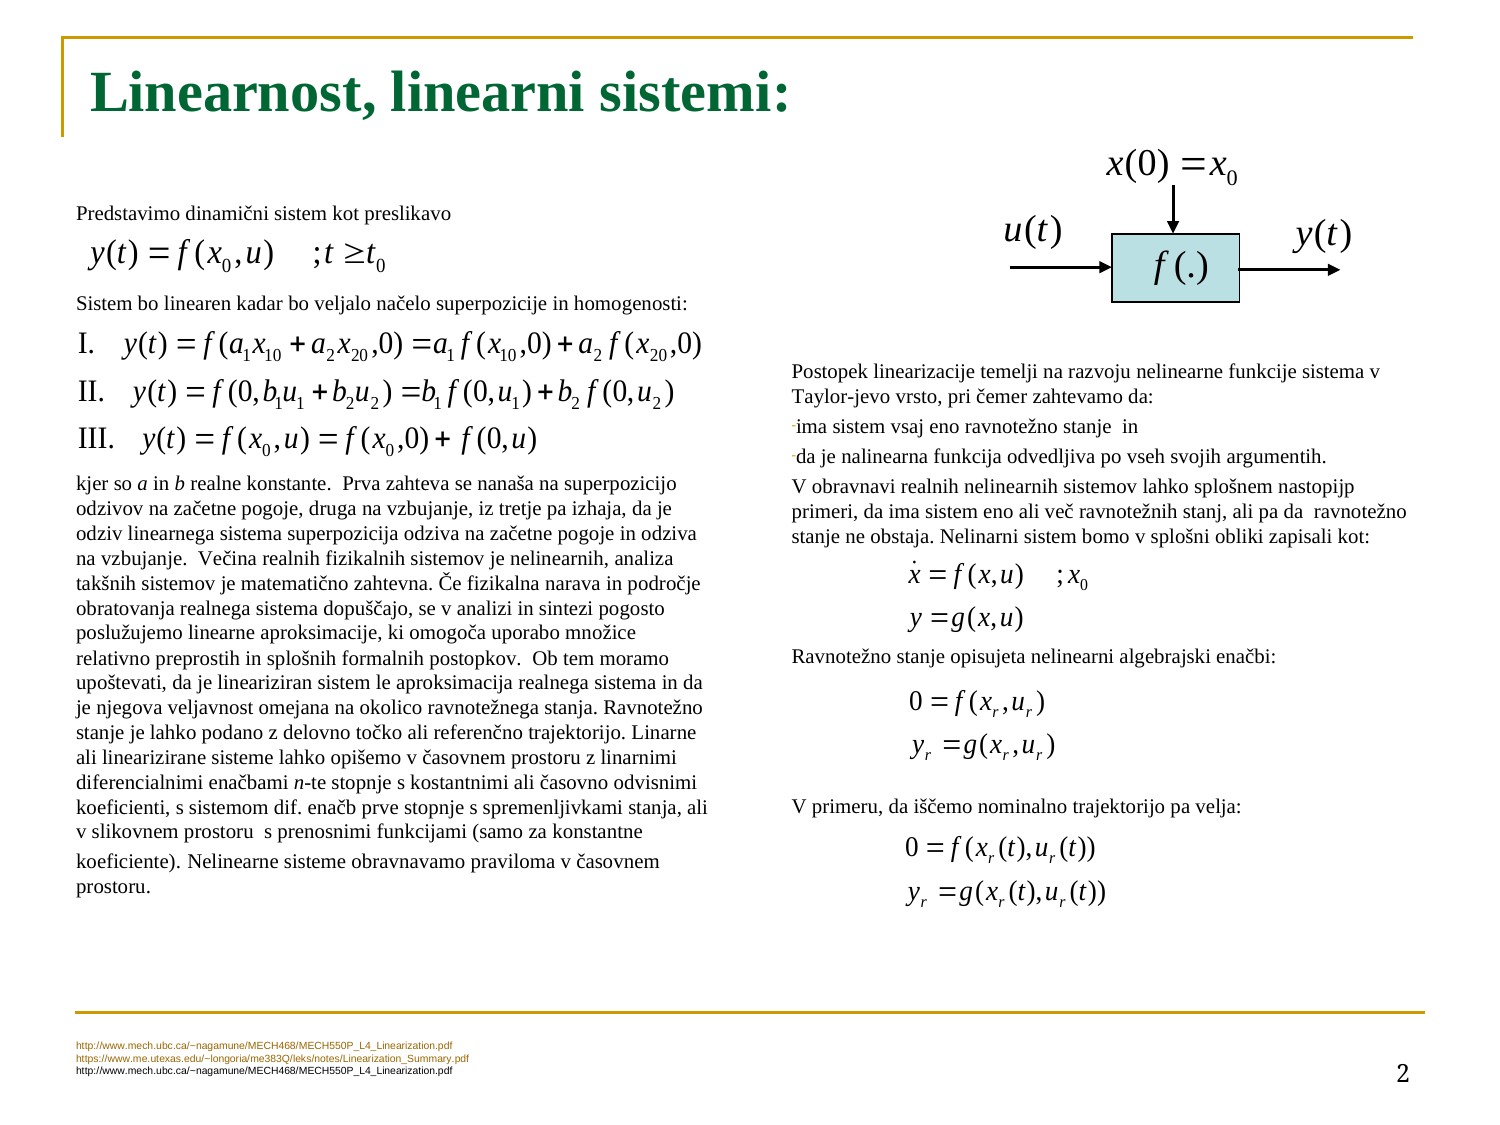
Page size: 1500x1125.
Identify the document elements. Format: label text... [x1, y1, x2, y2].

text_box <number> [1074, 1024, 1426, 1100]
chart [901, 828, 1135, 915]
list Predstavimo dinamični sistem kot preslikavo Sistem bo linearen kadar bo veljalo načelo superpozicije in homogenosti: kjer so a in b realne konstante. Prva zahteva se nanaša na superpozicijo odzivov na začetne pogoje, druga na vzbujanje, iz tretje pa izhaja, da je odziv linearnega sistema superpozicija odziva na začetne pogoje in odziva na vzbujanje. Večina realnih fizikalnih sistemov je nelinearnih, analiza takšnih sistemov je matematično zahtevna. Če fizikalna narava in področje obratovanja realnega sistema dopuščajo, se v analizi in sintezi pogosto poslužujemo linearne aproksimacije, ki omogoča uporabo množice relativno preprostih in splošnih formalnih postopkov. Ob tem moramo upoštevati, da je lineariziran sistem le aproksimacija realnega sistema in da je njegova veljavnost omejana na okolico ravnotežnega stanja. Ravnotežno stanje je lahko podano z delovno točko ali referenčno trajektorijo. Linarne ali linearizirane sisteme lahko opišemo v časovnem prostoru z linarnimi diferencialnimi enačbami n-te stopnje s kostantnimi ali časovno odvisnimi koeficienti, s sistemom dif. enačb prve stopnje s spremenljivkami stanja, ali v slikovnem prostoru s prenosnimi funkcijami (samo za konstantne koeficiente). Nelinearne sisteme obravnavamo praviloma v časovnem prostoru. http://www.mech.ubc.ca/~nagamune/MECH468/MECH550P_L4_Linearization.pdf https://www.me.utexas.edu/~longoria/me383Q/leks/notes/Linearization_Summary.pdf http://www.mech.ubc.ca/~nagamune/MECH468/MECH550P_L4_Linearization.pdf : [60, 192, 724, 1125]
chart [1099, 138, 1246, 195]
list Postopek linearizacije temelji na razvoju nelinearne funkcije sistema v Taylor-jevo vrsto, pri čemer zahtevamo da: ima sistem vsaj eno ravnotežno stanje in da je nalinearna funkcija odvedljiva po vseh svojih argumentih. V obravnavi realnih nelinearnih sistemov lahko splošnem nastopijp primeri, da ima sistem eno ali več ravnotežnih stanj, ali pa da ravnotežno stanje ne obstaja. Nelinarni sistem bomo v splošni obliki zapisali kot: Ravnotežno stanje opisujeta nelinearni algebrajski enačbi: V primeru, da iščemo nominalno trajektorijo pa velja: [776, 350, 1440, 1009]
chart [1286, 211, 1360, 262]
chart [998, 206, 1069, 258]
chart [82, 229, 391, 281]
chart [905, 681, 1085, 768]
chart [73, 323, 708, 465]
text_box [1112, 233, 1240, 302]
title Linearnost, linearni sistemi: [75, 45, 1426, 201]
chart [1141, 242, 1215, 294]
chart [903, 554, 1094, 641]
